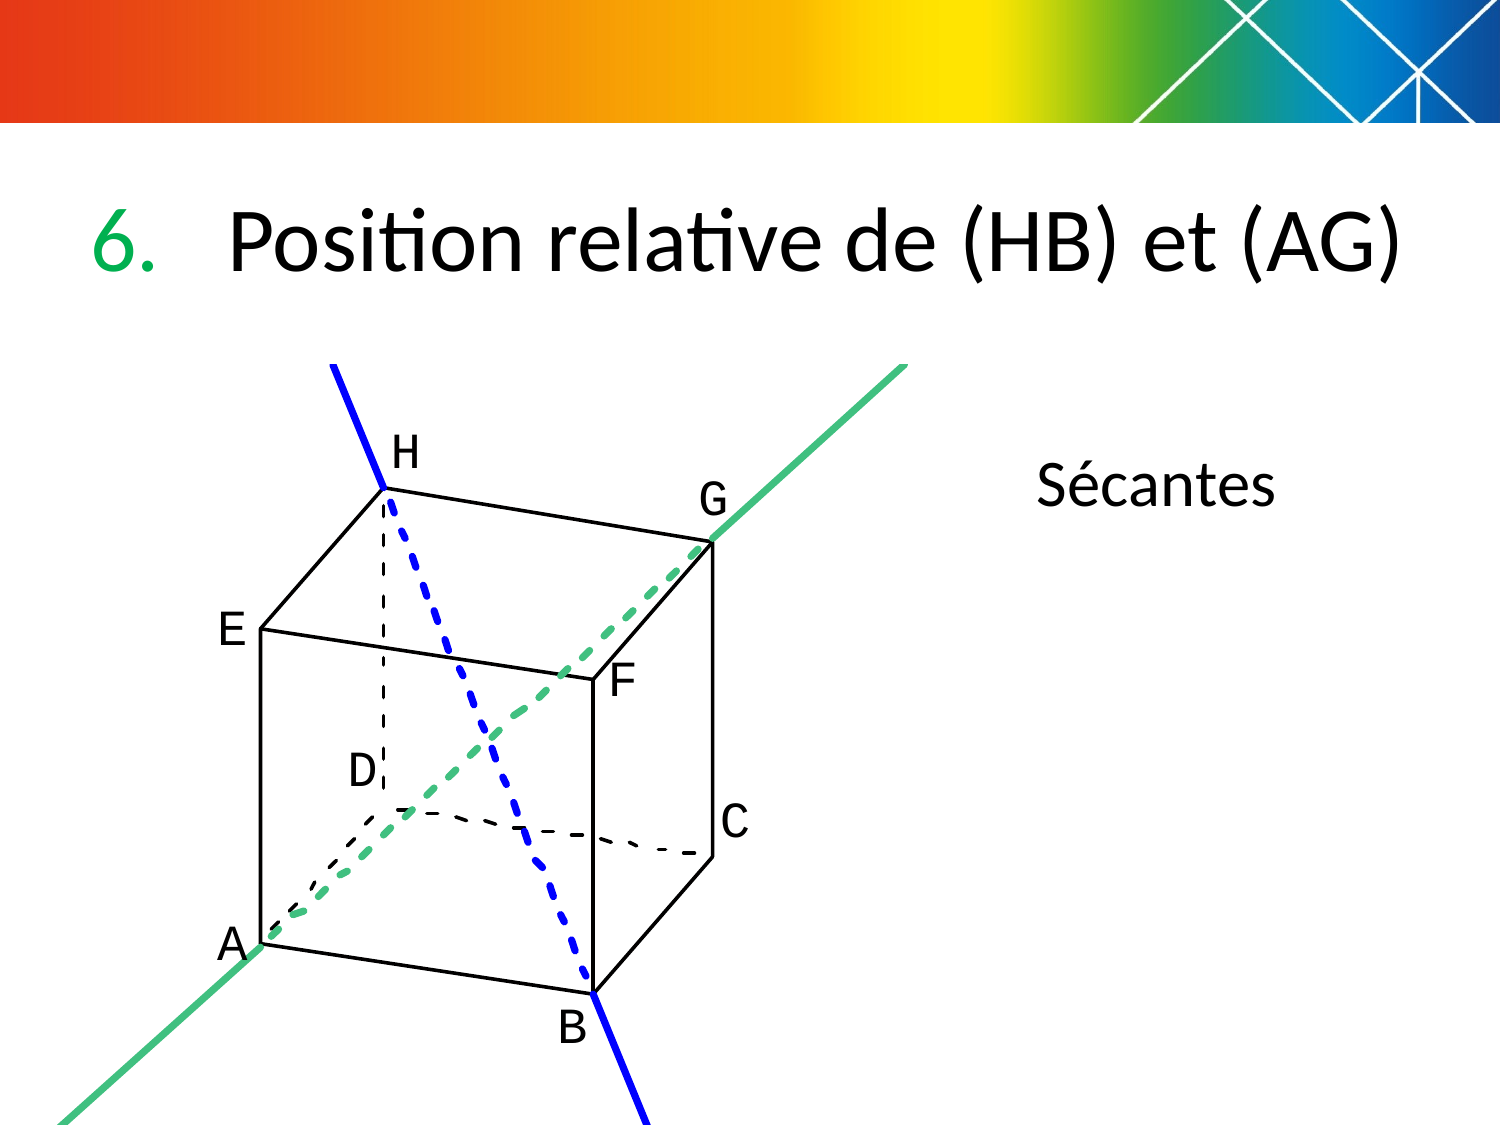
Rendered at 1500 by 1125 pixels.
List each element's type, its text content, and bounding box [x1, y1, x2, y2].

picture [0, 0, 1359, 123]
text_box Sécantes [1021, 432, 1500, 528]
picture [1340, 0, 1500, 123]
picture [0, 364, 981, 1125]
title Position relative de (HB) et (AG) [75, 163, 1500, 305]
